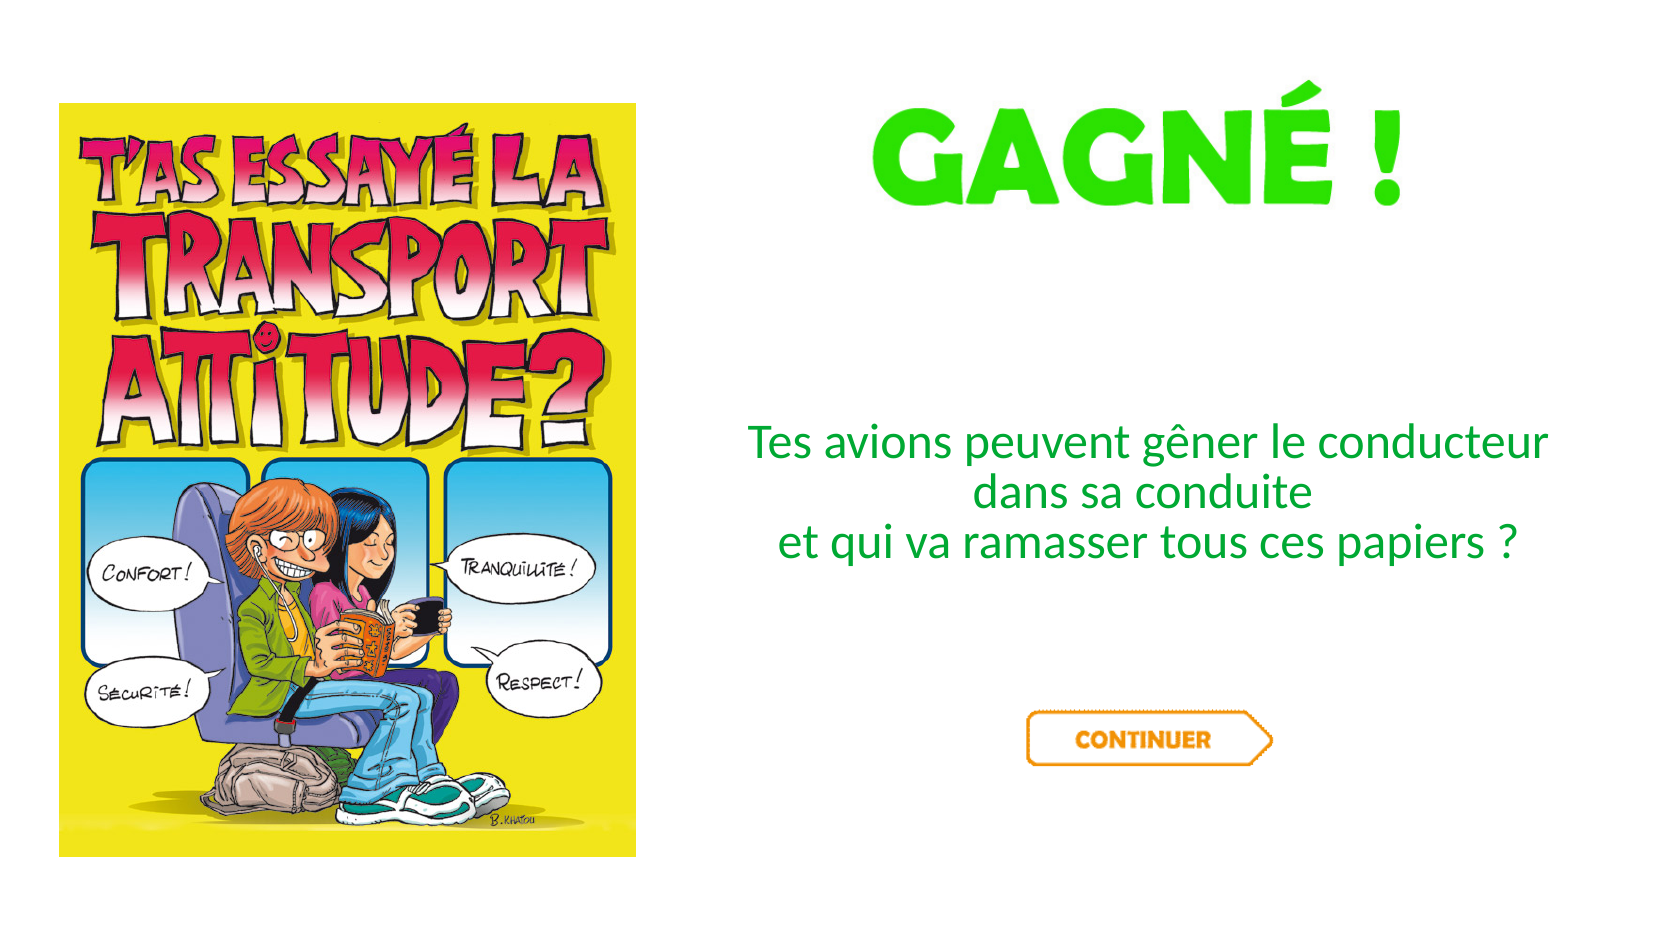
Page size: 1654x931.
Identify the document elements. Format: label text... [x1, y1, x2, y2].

picture [59, 103, 636, 857]
picture [834, 59, 1447, 237]
picture [1025, 708, 1276, 769]
text_box Tes avions peuvent gêner le conducteur dans sa conduite et qui va ramasser tous ces papiers ? [696, 413, 1601, 650]
